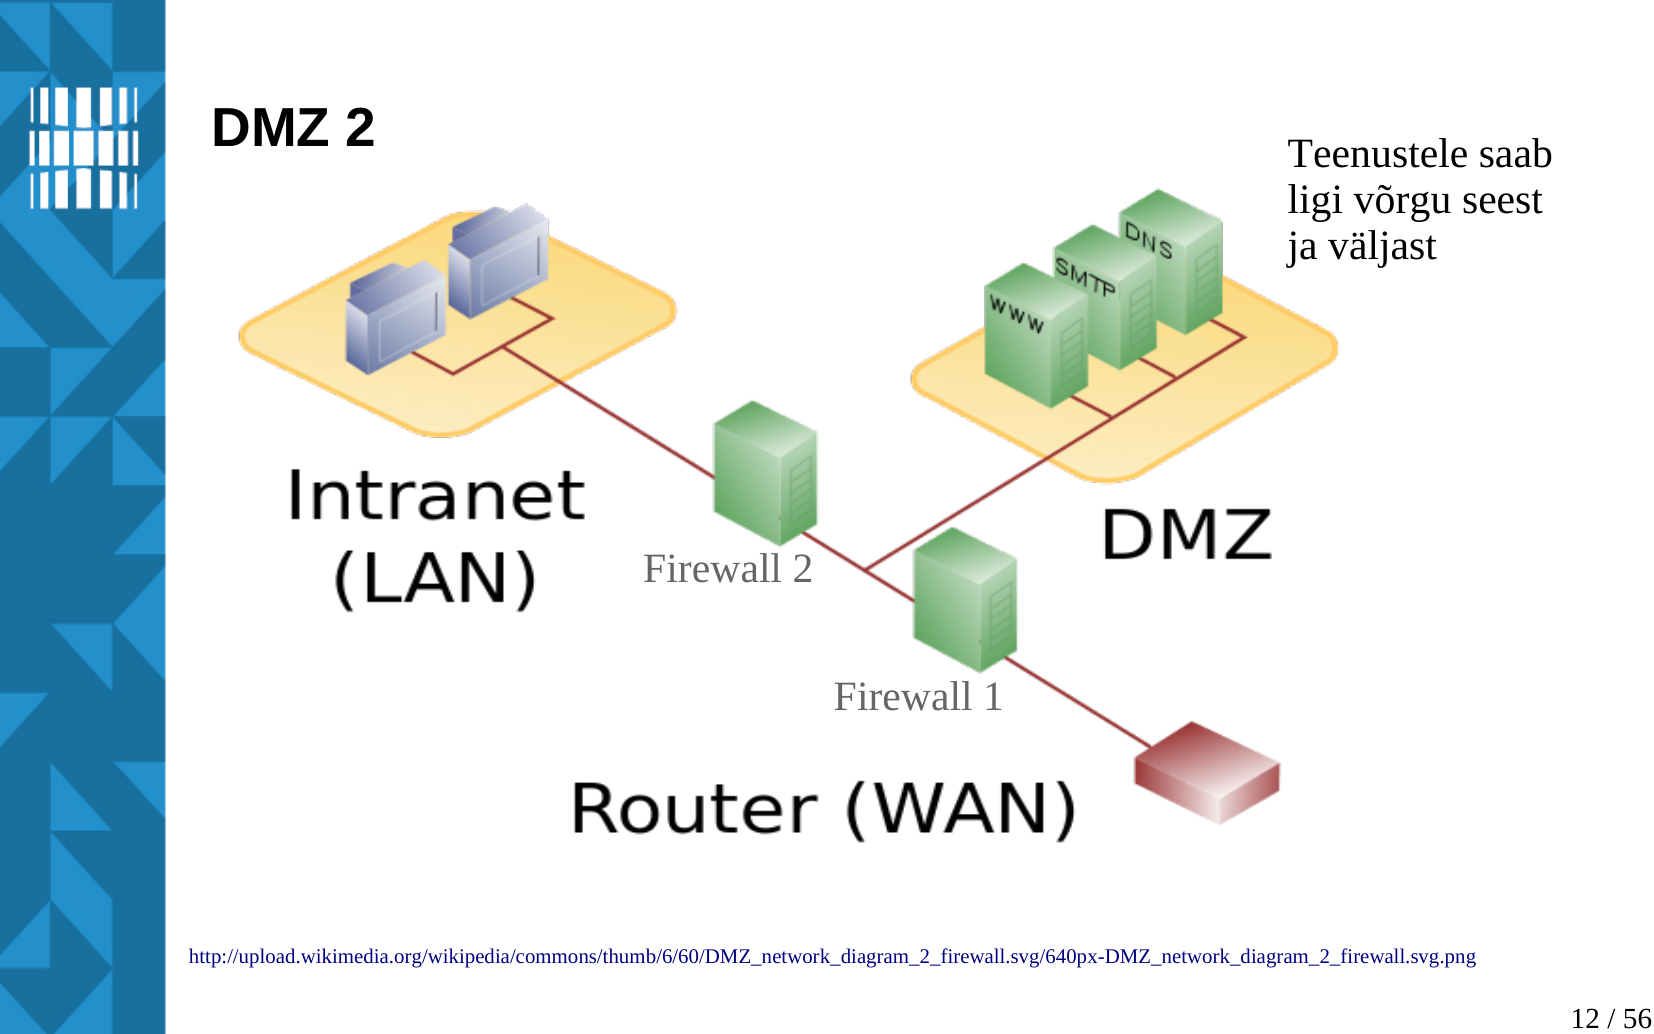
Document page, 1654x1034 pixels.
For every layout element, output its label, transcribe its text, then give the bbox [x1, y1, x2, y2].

title DMZ 2 [211, 41, 1625, 214]
text_box Firewall 2 [643, 545, 840, 595]
text_box Firewall 1 [833, 673, 1030, 723]
picture [232, 186, 1440, 866]
text_box http://upload.wikimedia.org/wikipedia/commons/thumb/6/60/DMZ_network_diagram_2_firewall.svg/640px-DMZ_network_diagram_2_firewall.svg.png [188, 944, 1506, 968]
text_box Teenustele saab ligi võrgu seest ja väljast [1287, 129, 1569, 284]
